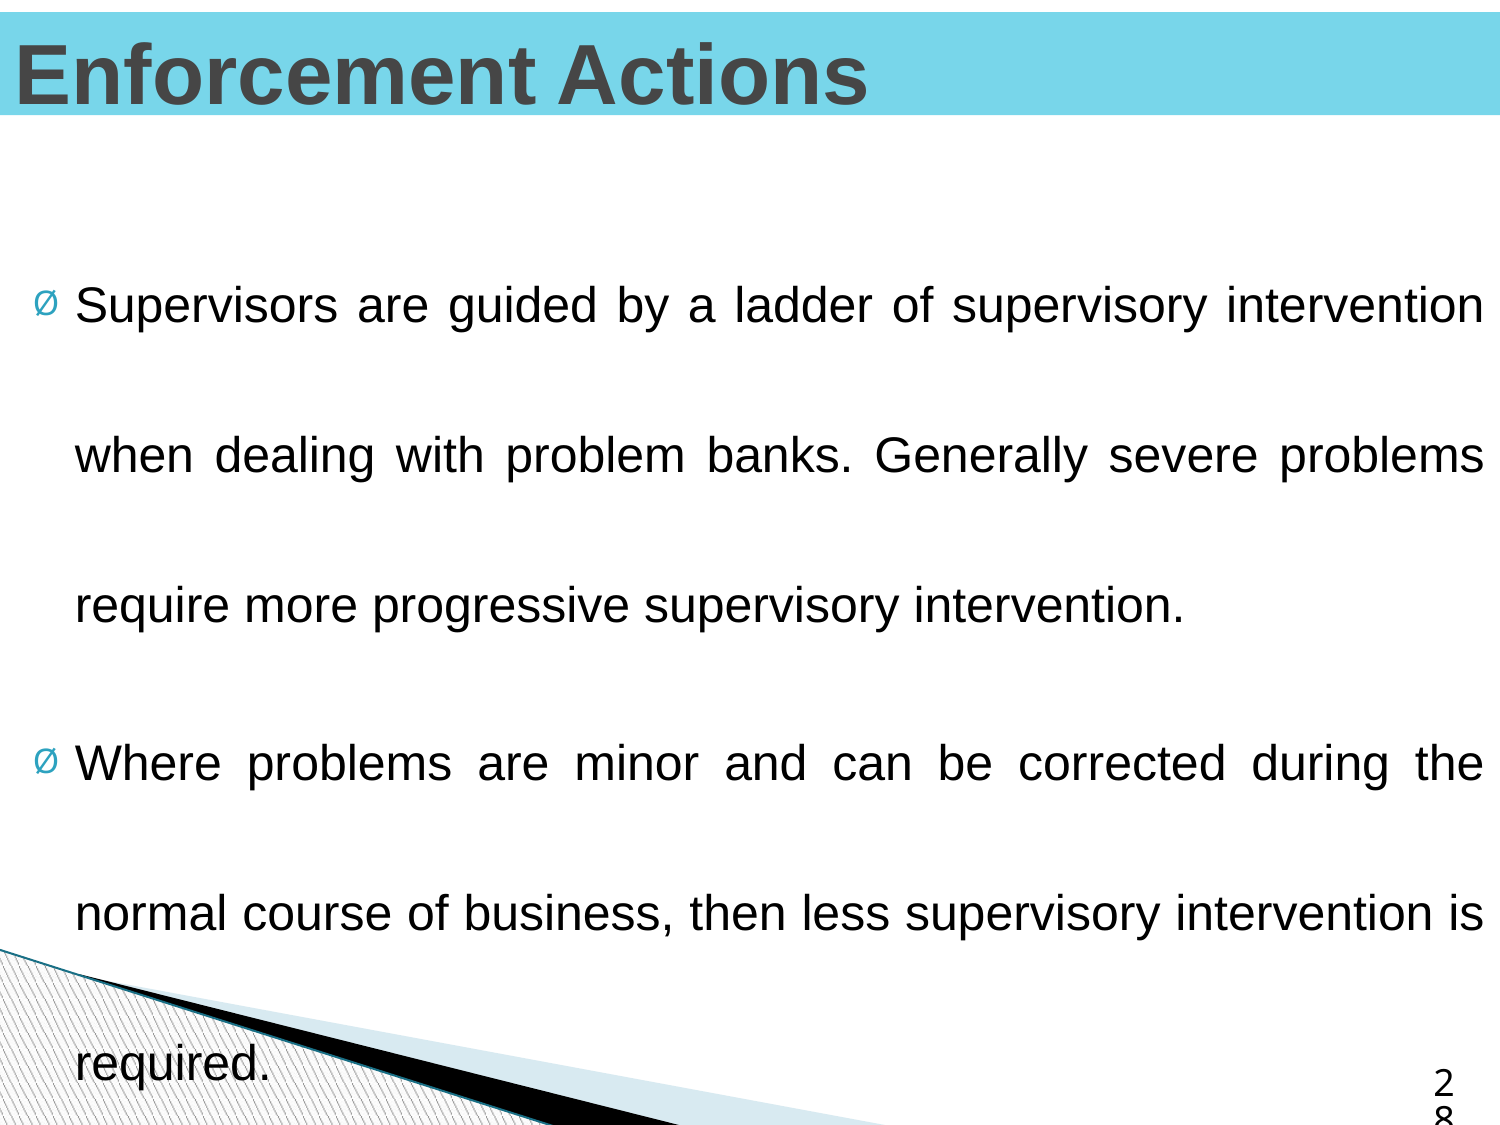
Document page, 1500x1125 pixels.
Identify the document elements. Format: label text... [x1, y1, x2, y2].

list Supervisors are guided by a ladder of supervisory intervention when dealing with problem banks. Generally severe problems require more progressive supervisory intervention. Where problems are minor and can be corrected during the normal course of business, then less supervisory intervention is required. [0, 174, 1500, 1052]
picture [237, 1056, 250, 1077]
title Enforcement Actions [0, 12, 1500, 116]
slide_number <numéro> [1418, 1051, 1479, 1112]
picture [0, 1052, 543, 1125]
